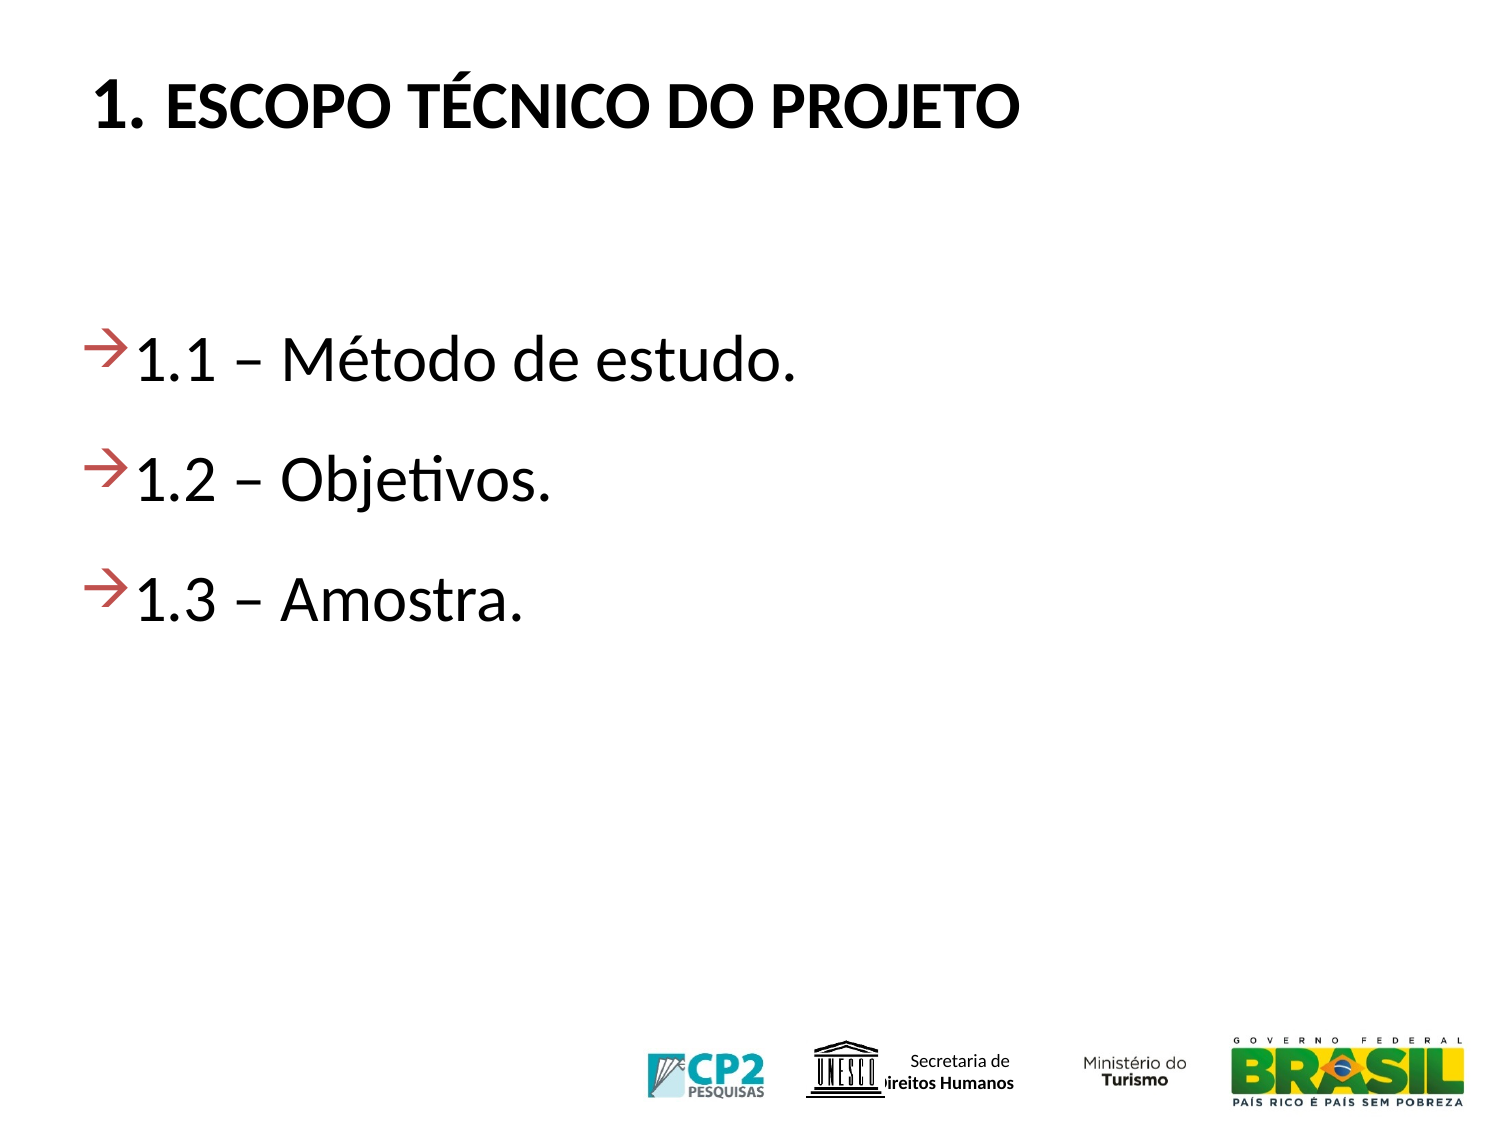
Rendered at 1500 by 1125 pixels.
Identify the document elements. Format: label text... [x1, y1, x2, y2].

text_box 1.1 – Método de estudo. 1.2 – Objetivos. 1.3 – Amostra. [64, 267, 1058, 768]
title 1. escopo técnico do projeto [75, 45, 1426, 233]
